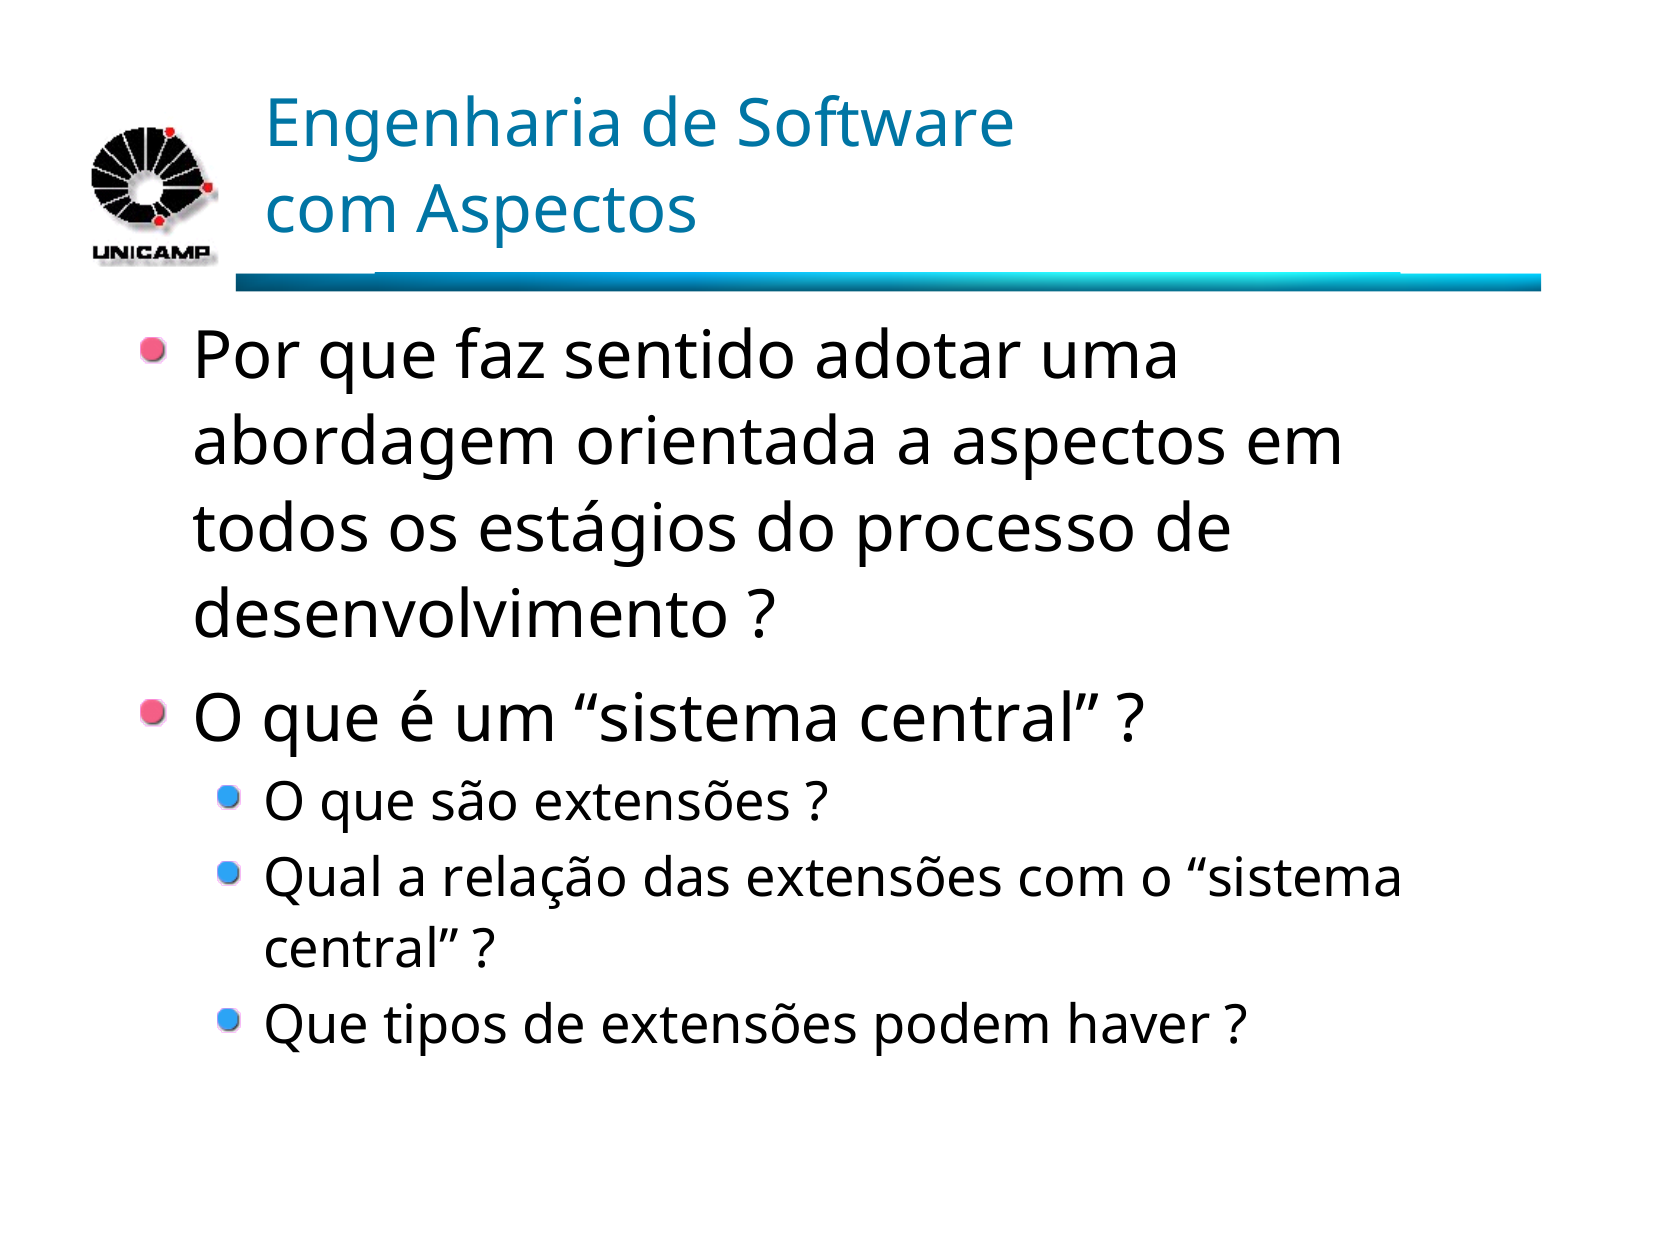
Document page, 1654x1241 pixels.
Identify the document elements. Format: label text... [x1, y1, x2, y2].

title Engenharia de Software com Aspectos [264, 57, 1534, 250]
list Por que faz sentido adotar uma abordagem orientada a aspectos em todos os estágios do processo de desenvolvimento ? O que é um “sistema central” ? O que são extensões ? Qual a relação das extensões com o “sistema central” ? Que tipos de extensões podem haver ? [121, 309, 1534, 1167]
picture [125, 272, 1654, 295]
